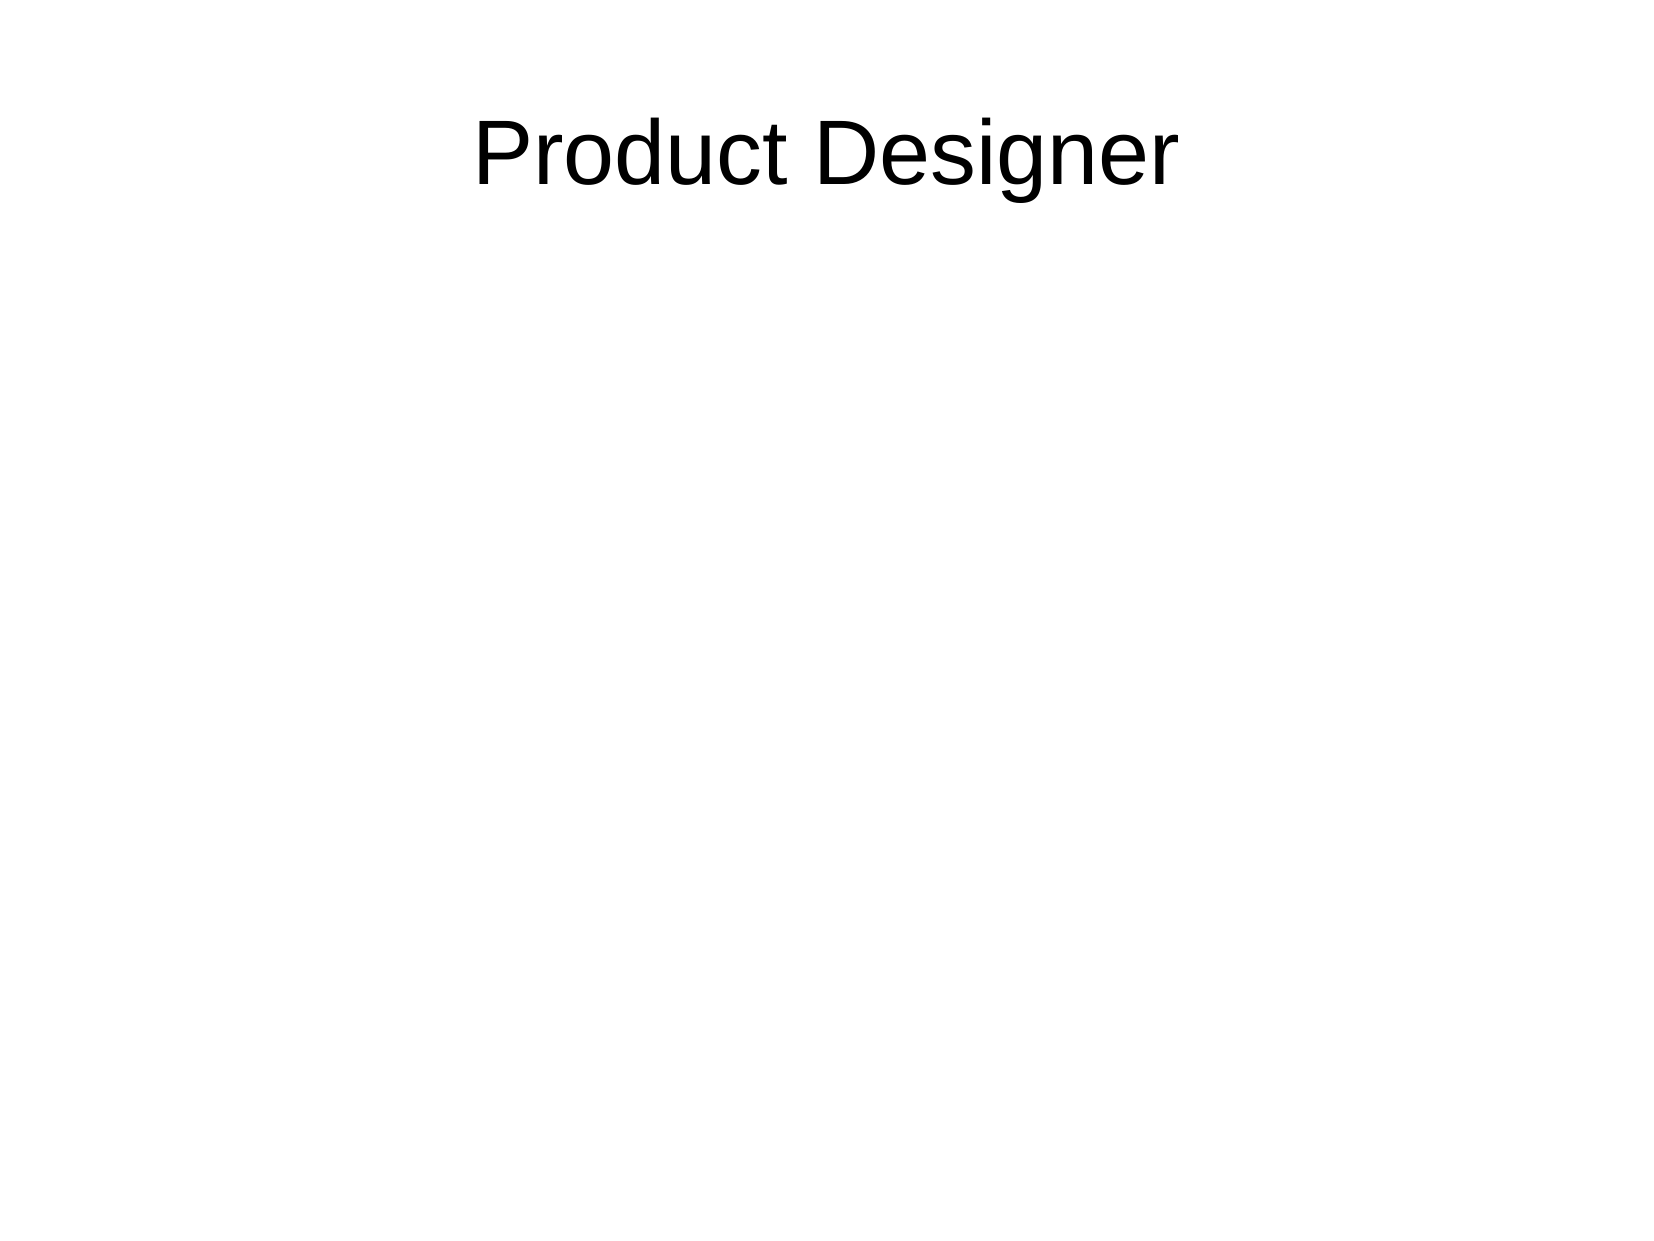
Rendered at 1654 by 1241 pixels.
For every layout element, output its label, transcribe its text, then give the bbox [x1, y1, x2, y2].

title Product Designer [82, 49, 1571, 257]
